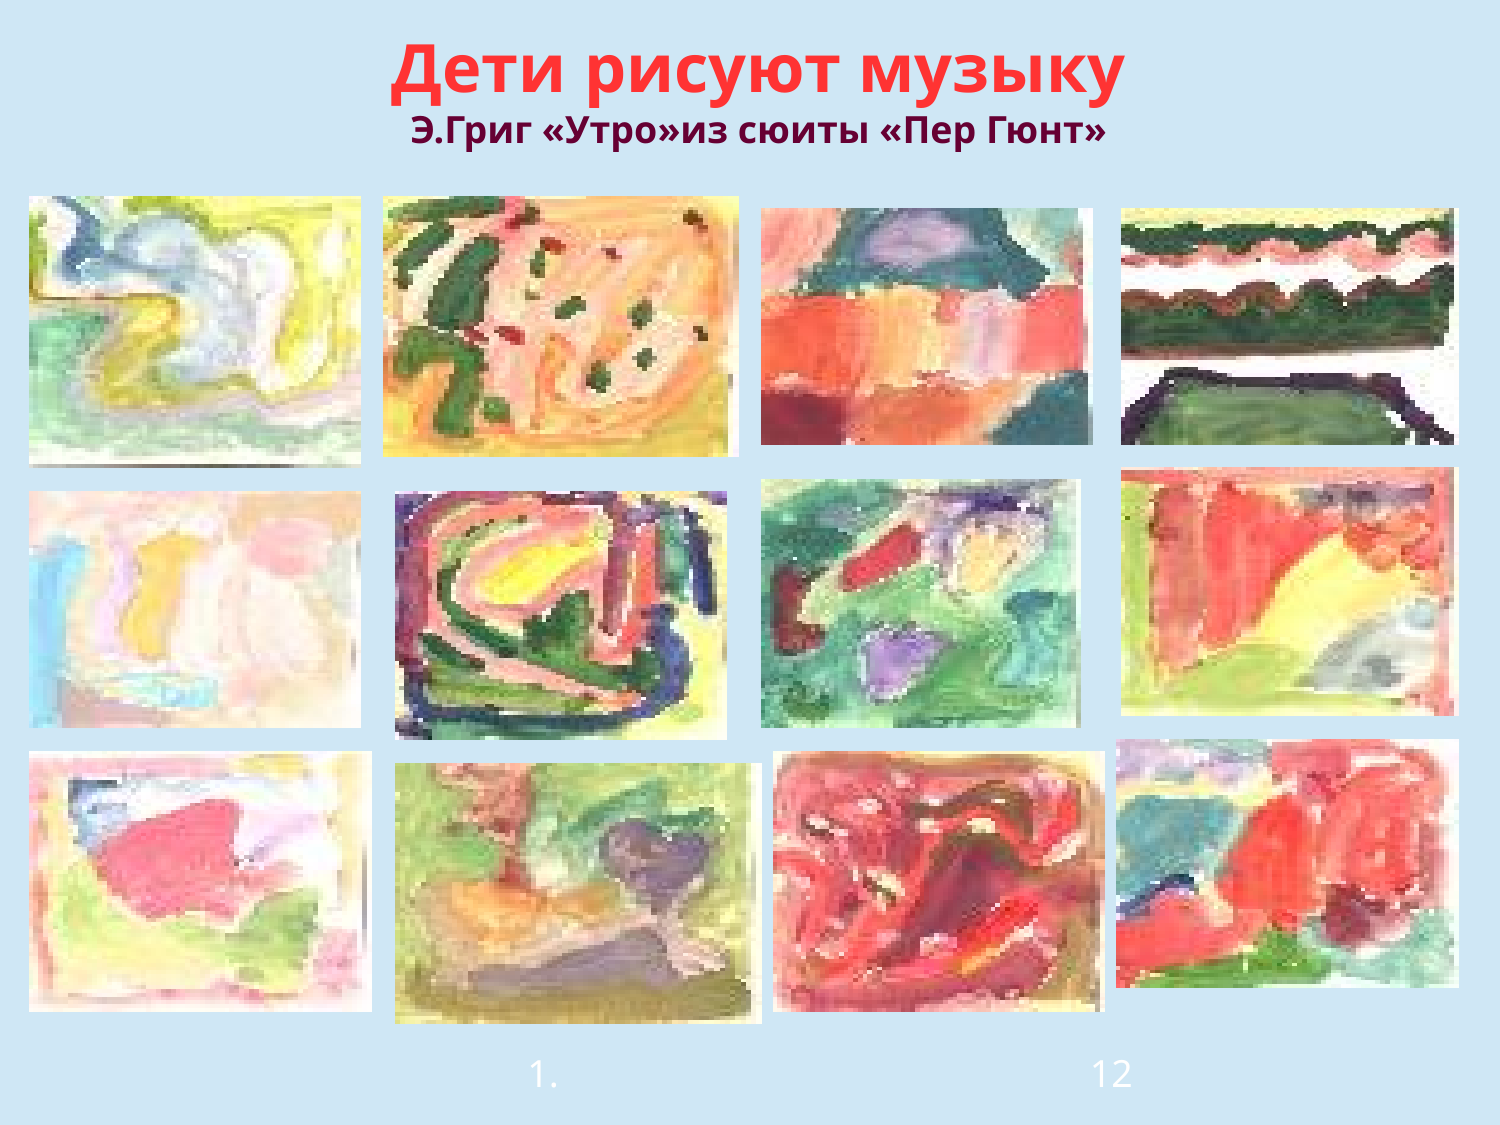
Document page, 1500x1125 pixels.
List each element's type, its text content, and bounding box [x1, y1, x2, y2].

picture [773, 751, 1105, 1012]
picture [29, 491, 361, 728]
footer 1. [512, 1042, 988, 1103]
slide_number <номер> [1074, 1042, 1425, 1103]
text_box Дети рисуют музыку Э.Григ «Утро»из сюиты «Пер Гюнт» [17, 18, 1500, 204]
picture [383, 196, 739, 457]
picture [761, 479, 1081, 728]
picture [761, 208, 1093, 445]
picture [29, 751, 372, 1012]
picture [1121, 208, 1459, 445]
picture [1116, 739, 1459, 988]
picture [395, 763, 762, 1024]
picture [395, 491, 727, 740]
picture [29, 196, 361, 468]
picture [1121, 467, 1459, 716]
